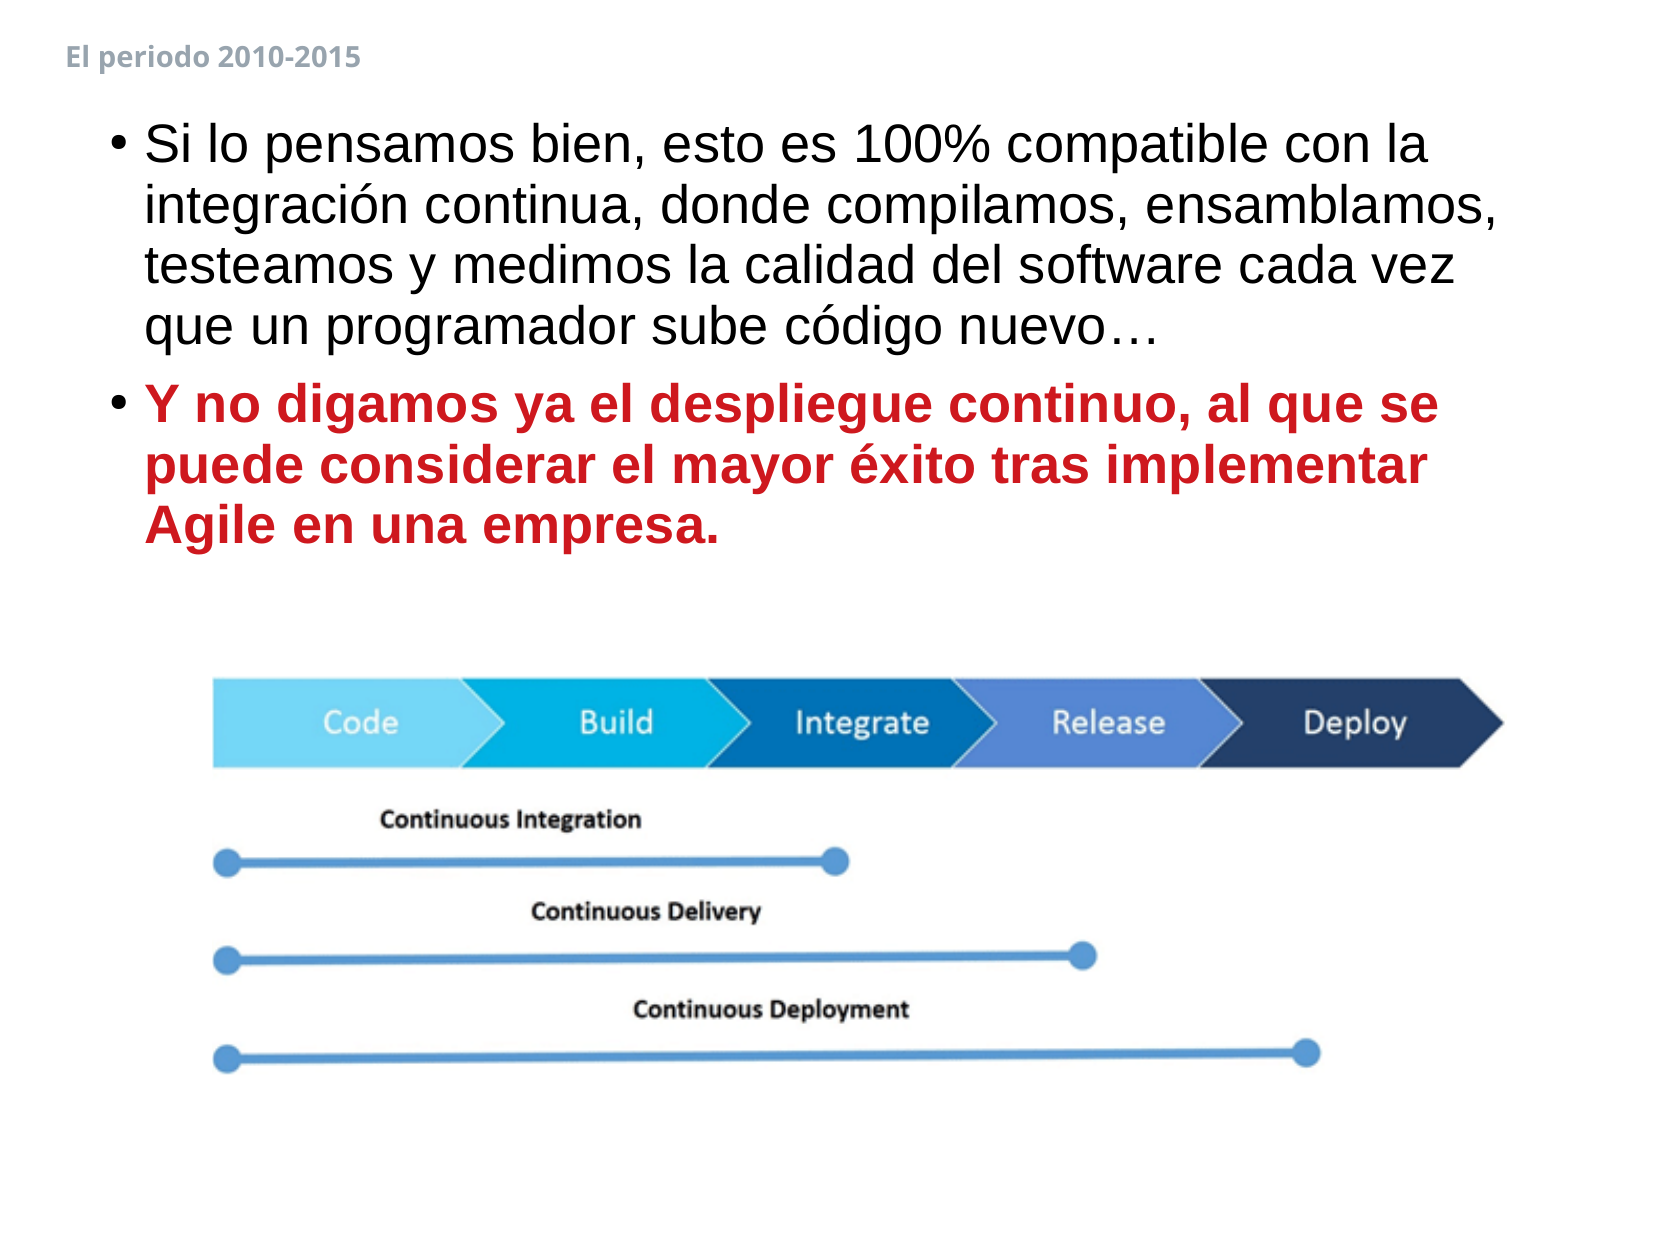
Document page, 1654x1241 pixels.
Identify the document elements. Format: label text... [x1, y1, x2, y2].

text_box Si lo pensamos bien, esto es 100% compatible con la integración continua, donde compilamos, ensamblamos, testeamos y medimos la calidad del software cada vez que un programador sube código nuevo… Y no digamos ya el despliegue continuo, al que se puede considerar el mayor éxito tras implementar Agile en una empresa. [94, 106, 1571, 1030]
picture [212, 667, 1507, 1087]
text_box El periodo 2010-2015 [64, 38, 733, 74]
